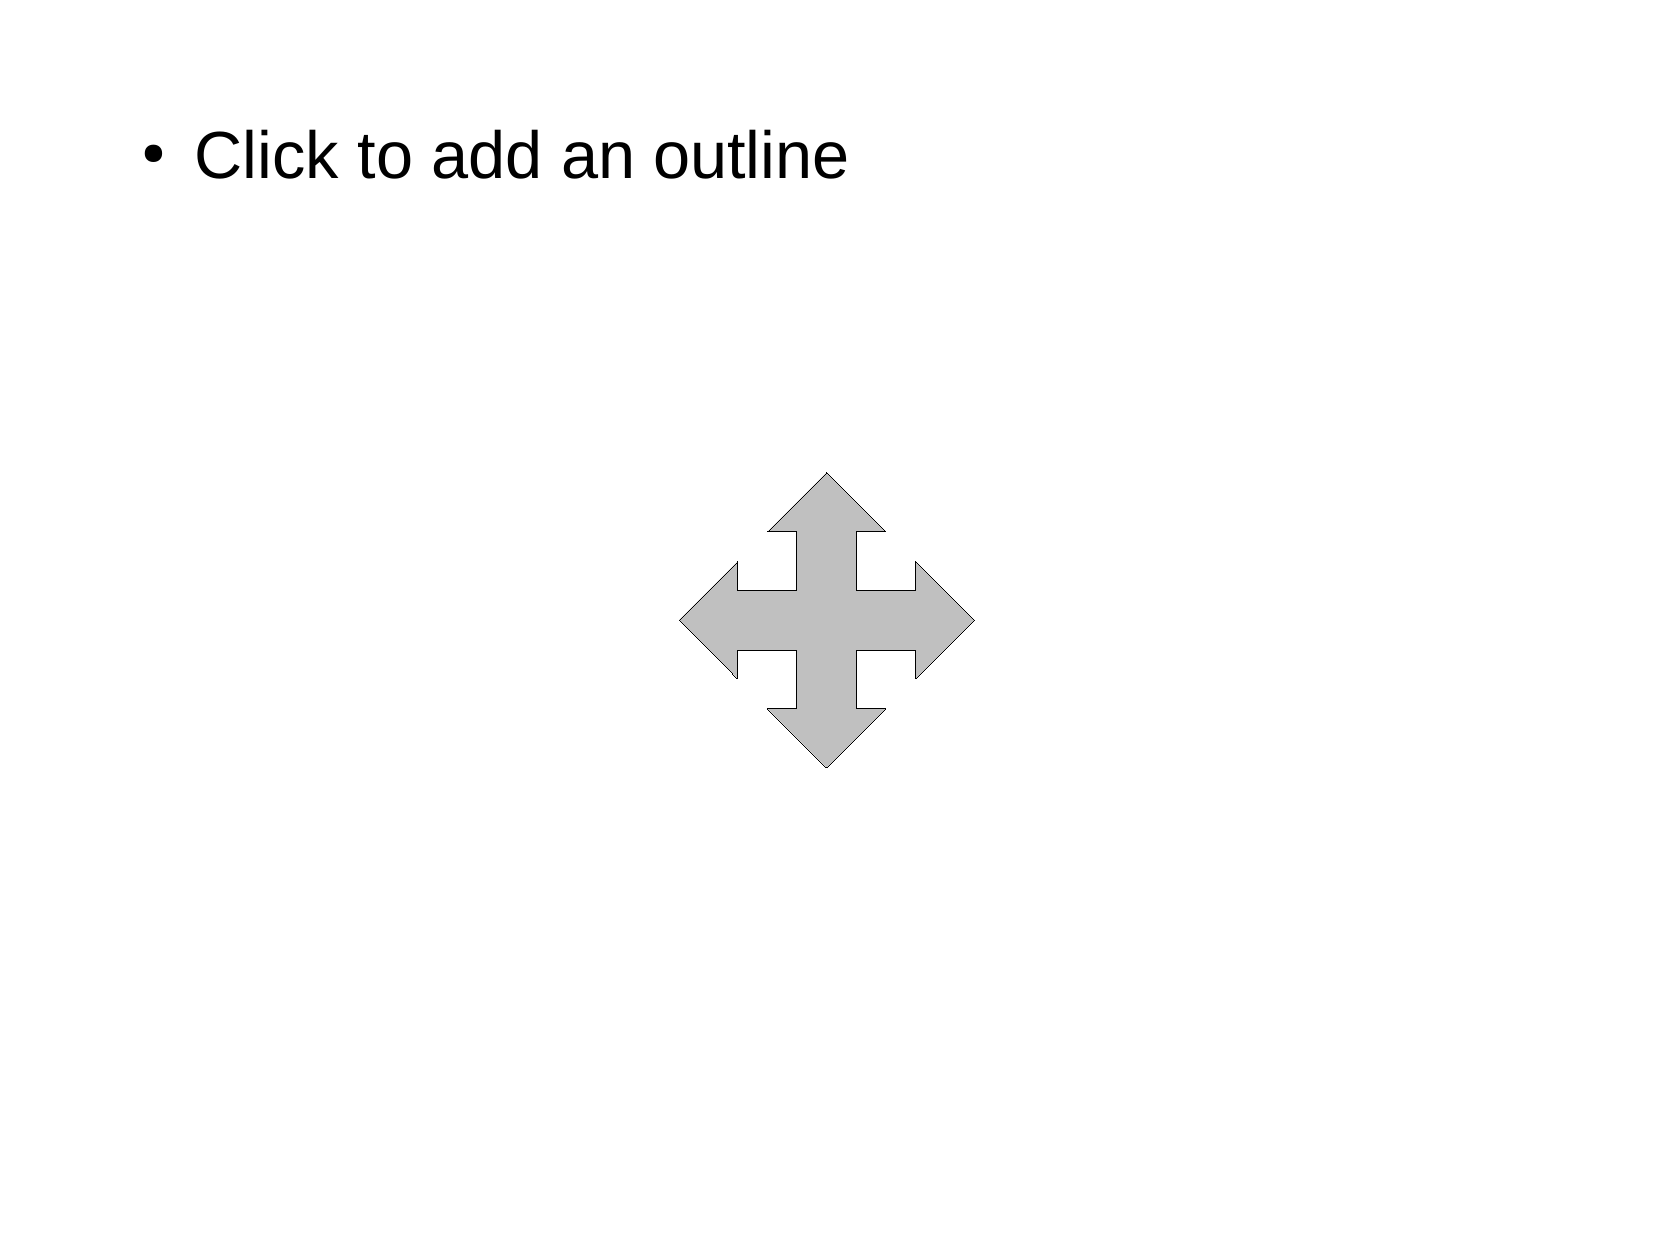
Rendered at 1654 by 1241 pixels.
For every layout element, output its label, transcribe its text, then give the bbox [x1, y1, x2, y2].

text_box [679, 472, 975, 768]
list Click to add an outline [124, 118, 1548, 922]
